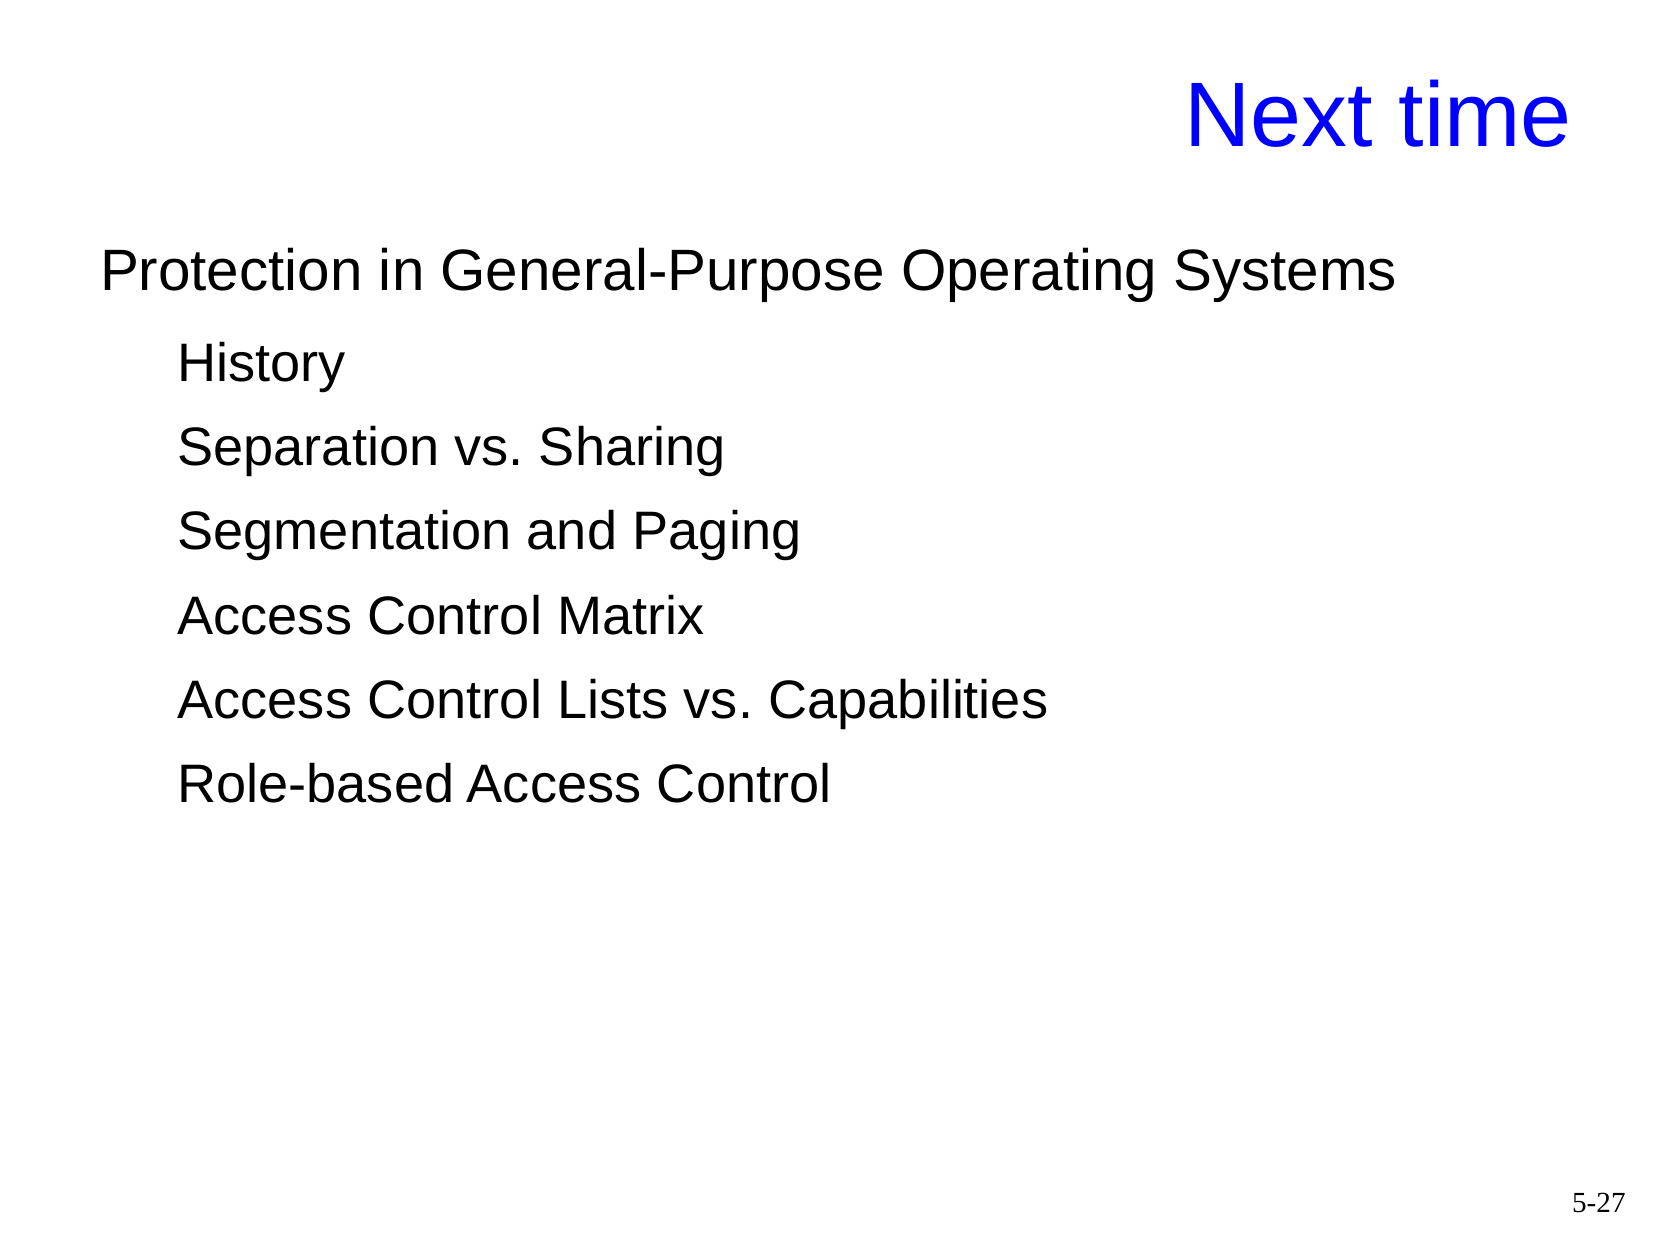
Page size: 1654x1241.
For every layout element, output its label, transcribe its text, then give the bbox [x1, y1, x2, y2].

title Next time [84, 18, 1573, 211]
list Protection in General-Purpose Operating Systems History Separation vs. Sharing Segmentation and Paging Access Control Matrix Access Control Lists vs. Capabilities Role-based Access Control [82, 237, 1571, 1156]
